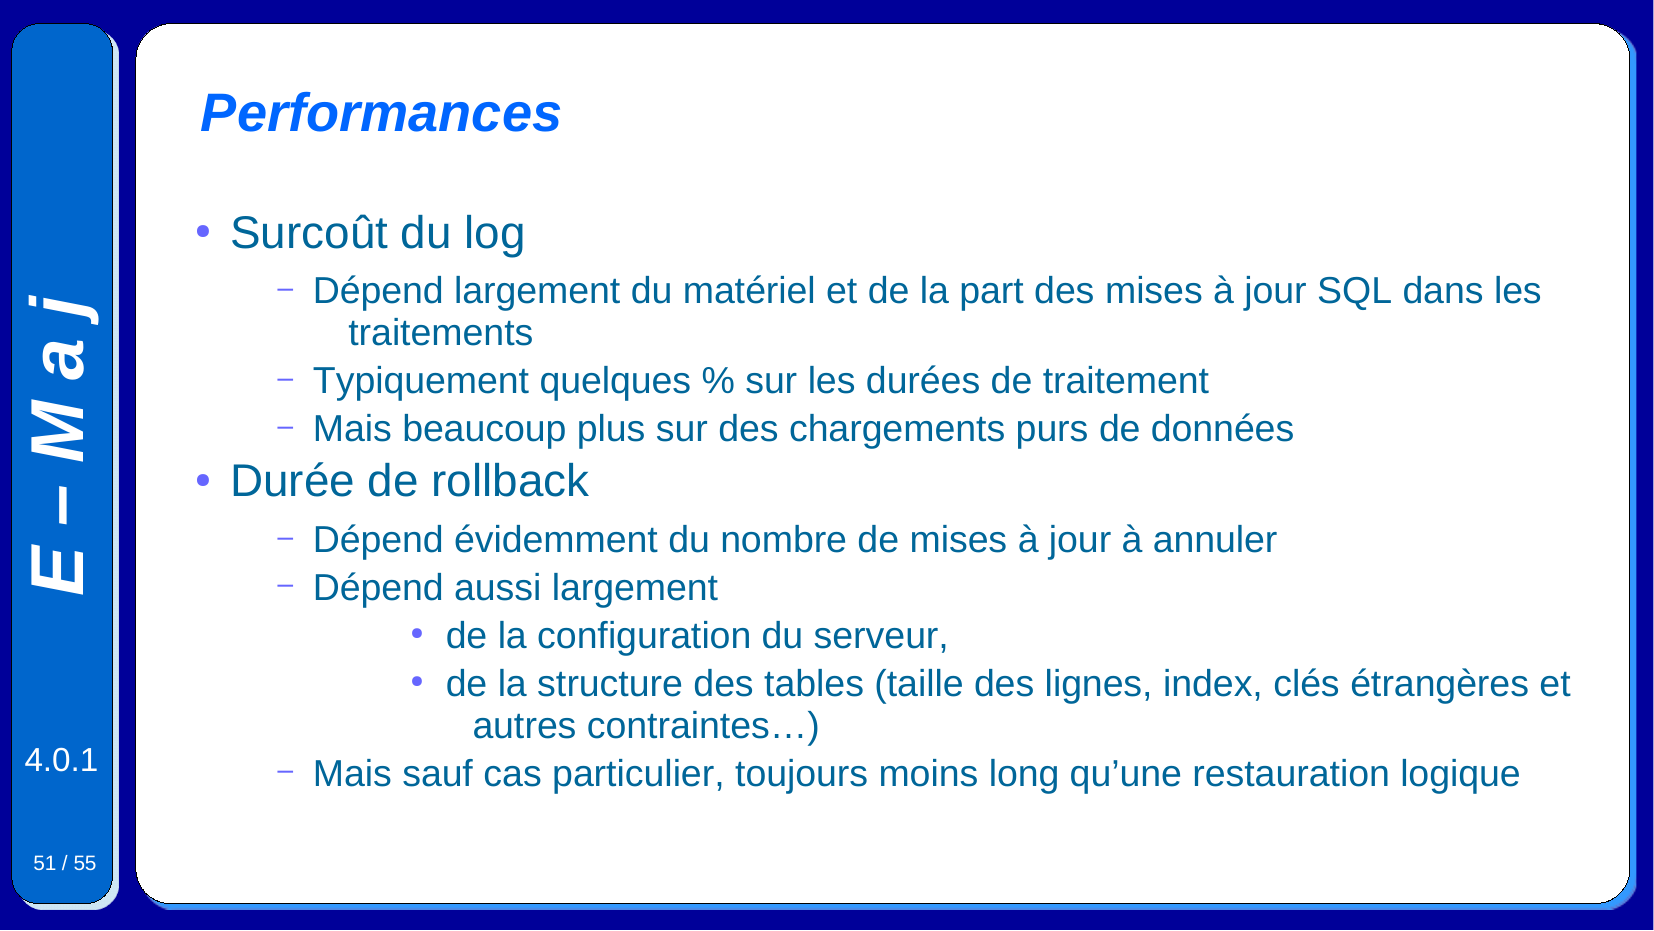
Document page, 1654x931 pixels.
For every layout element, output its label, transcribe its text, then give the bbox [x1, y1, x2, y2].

list Surcoût du log Dépend largement du matériel et de la part des mises à jour SQL dans les traitements Typiquement quelques % sur les durées de traitement Mais beaucoup plus sur des chargements purs de données Durée de rollback Dépend évidemment du nombre de mises à jour à annuler Dépend aussi largement de la configuration du serveur, de la structure des tables (taille des lignes, index, clés étrangères et autres contraintes…) Mais sauf cas particulier, toujours moins long qu’une restauration logique [177, 206, 1587, 827]
title Performances [200, 34, 1575, 191]
